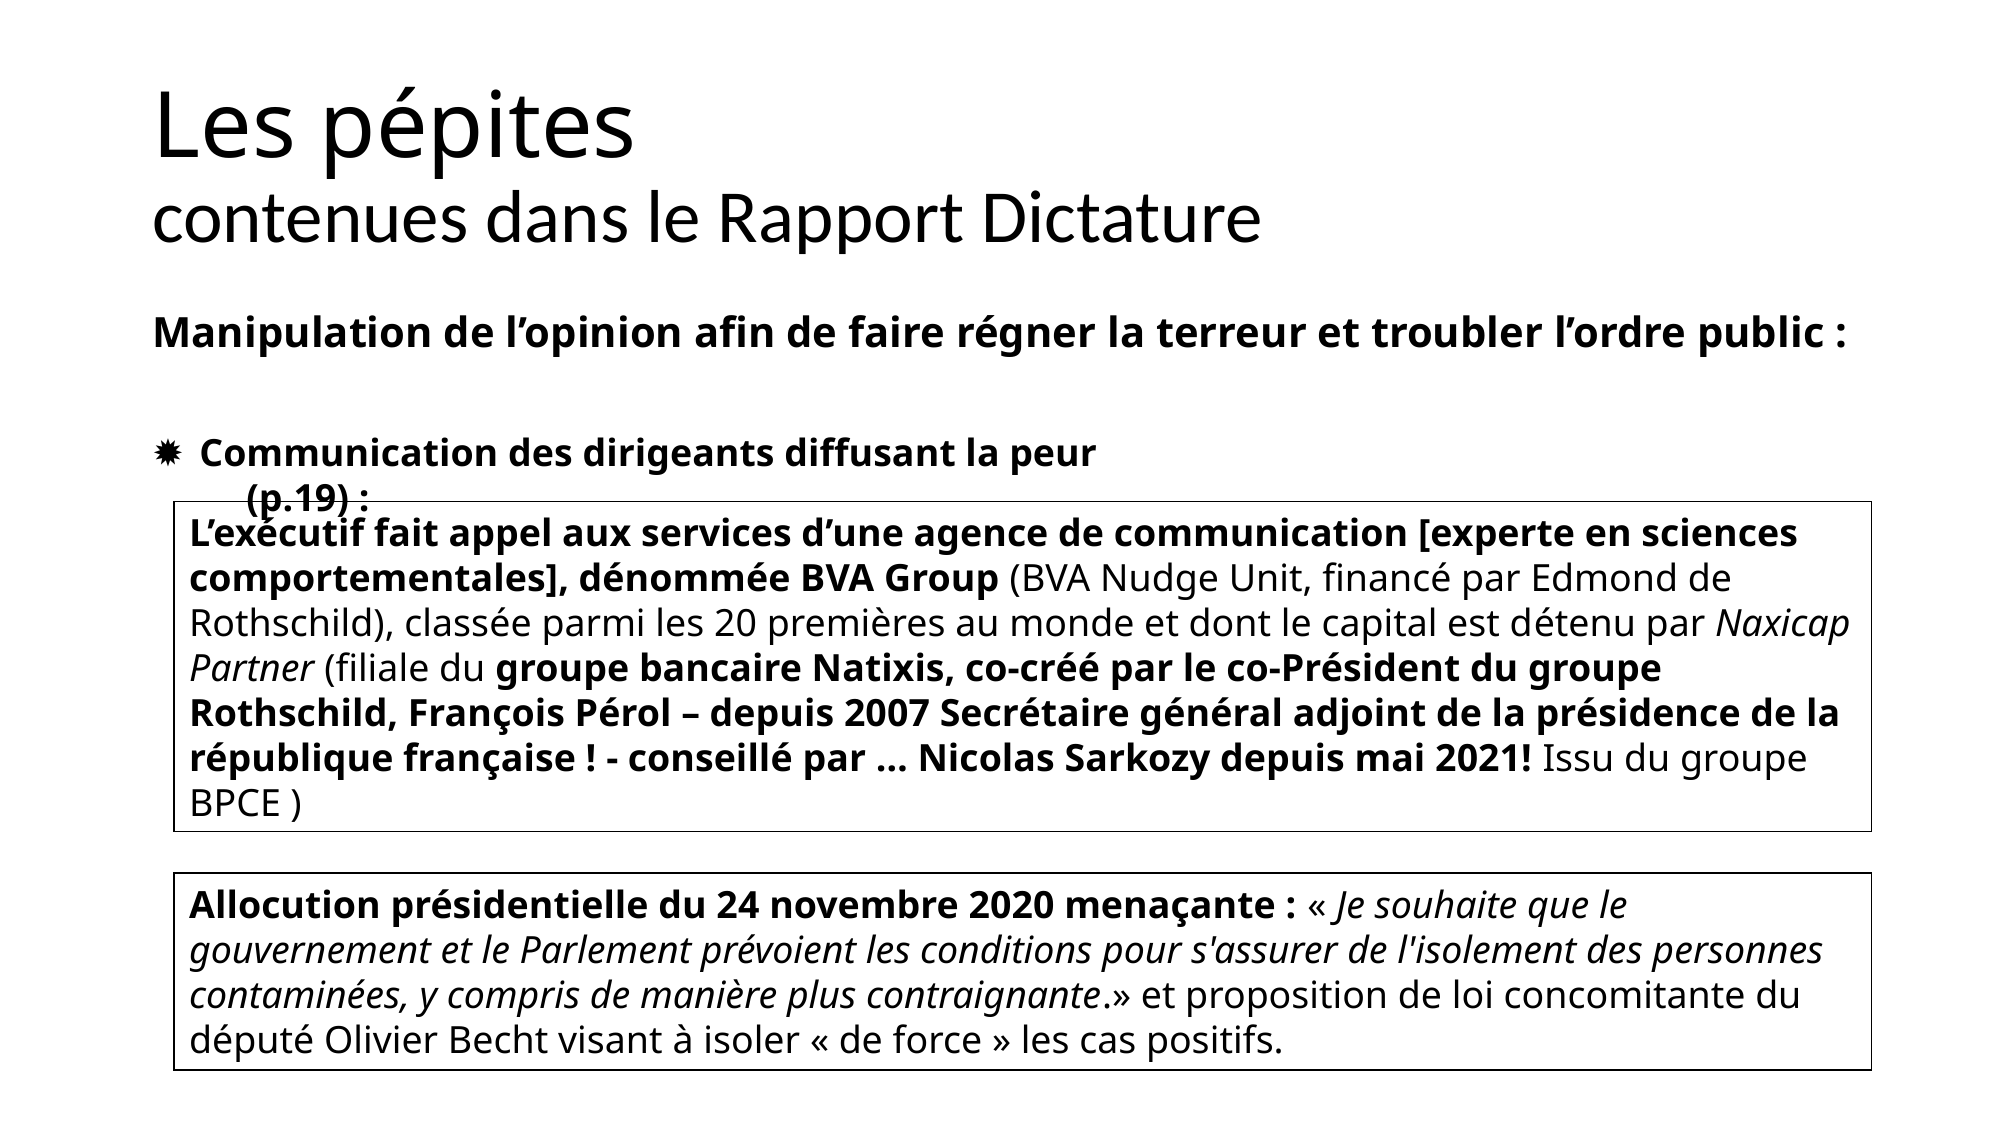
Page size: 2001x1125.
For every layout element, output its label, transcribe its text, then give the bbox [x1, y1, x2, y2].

text_box L’exécutif fait appel aux services d’une agence de communication [experte en sciences comportementales], dénommée BVA Group (BVA Nudge Unit, financé par Edmond de Rothschild), classée parmi les 20 premières au monde et dont le capital est détenu par Naxicap Partner (filiale du groupe bancaire Natixis, co-créé par le co-Président du groupe Rothschild, François Pérol – depuis 2007 Secrétaire général adjoint de la présidence de la république française ! - conseillé par … Nicolas Sarkozy depuis mai 2021! Issu du groupe BPCE ) [174, 501, 1872, 790]
text_box Communication des dirigeants diffusant la peur (p.19) : [137, 421, 1138, 483]
title Les pépites contenues dans le Rapport Dictature [137, 59, 1863, 278]
text_box Allocution présidentielle du 24 novembre 2020 menaçante : « Je souhaite que le gouvernement et le Parlement prévoient les conditions pour s'assurer de l'isolement des personnes contaminées, y compris de manière plus contraignante.» et proposition de loi concomitante du député Olivier Becht visant à isoler « de force » les cas positifs. [174, 873, 1872, 1071]
text_box Manipulation de l’opinion afin de faire régner la terreur et troubler l’ordre public : [137, 298, 1885, 365]
